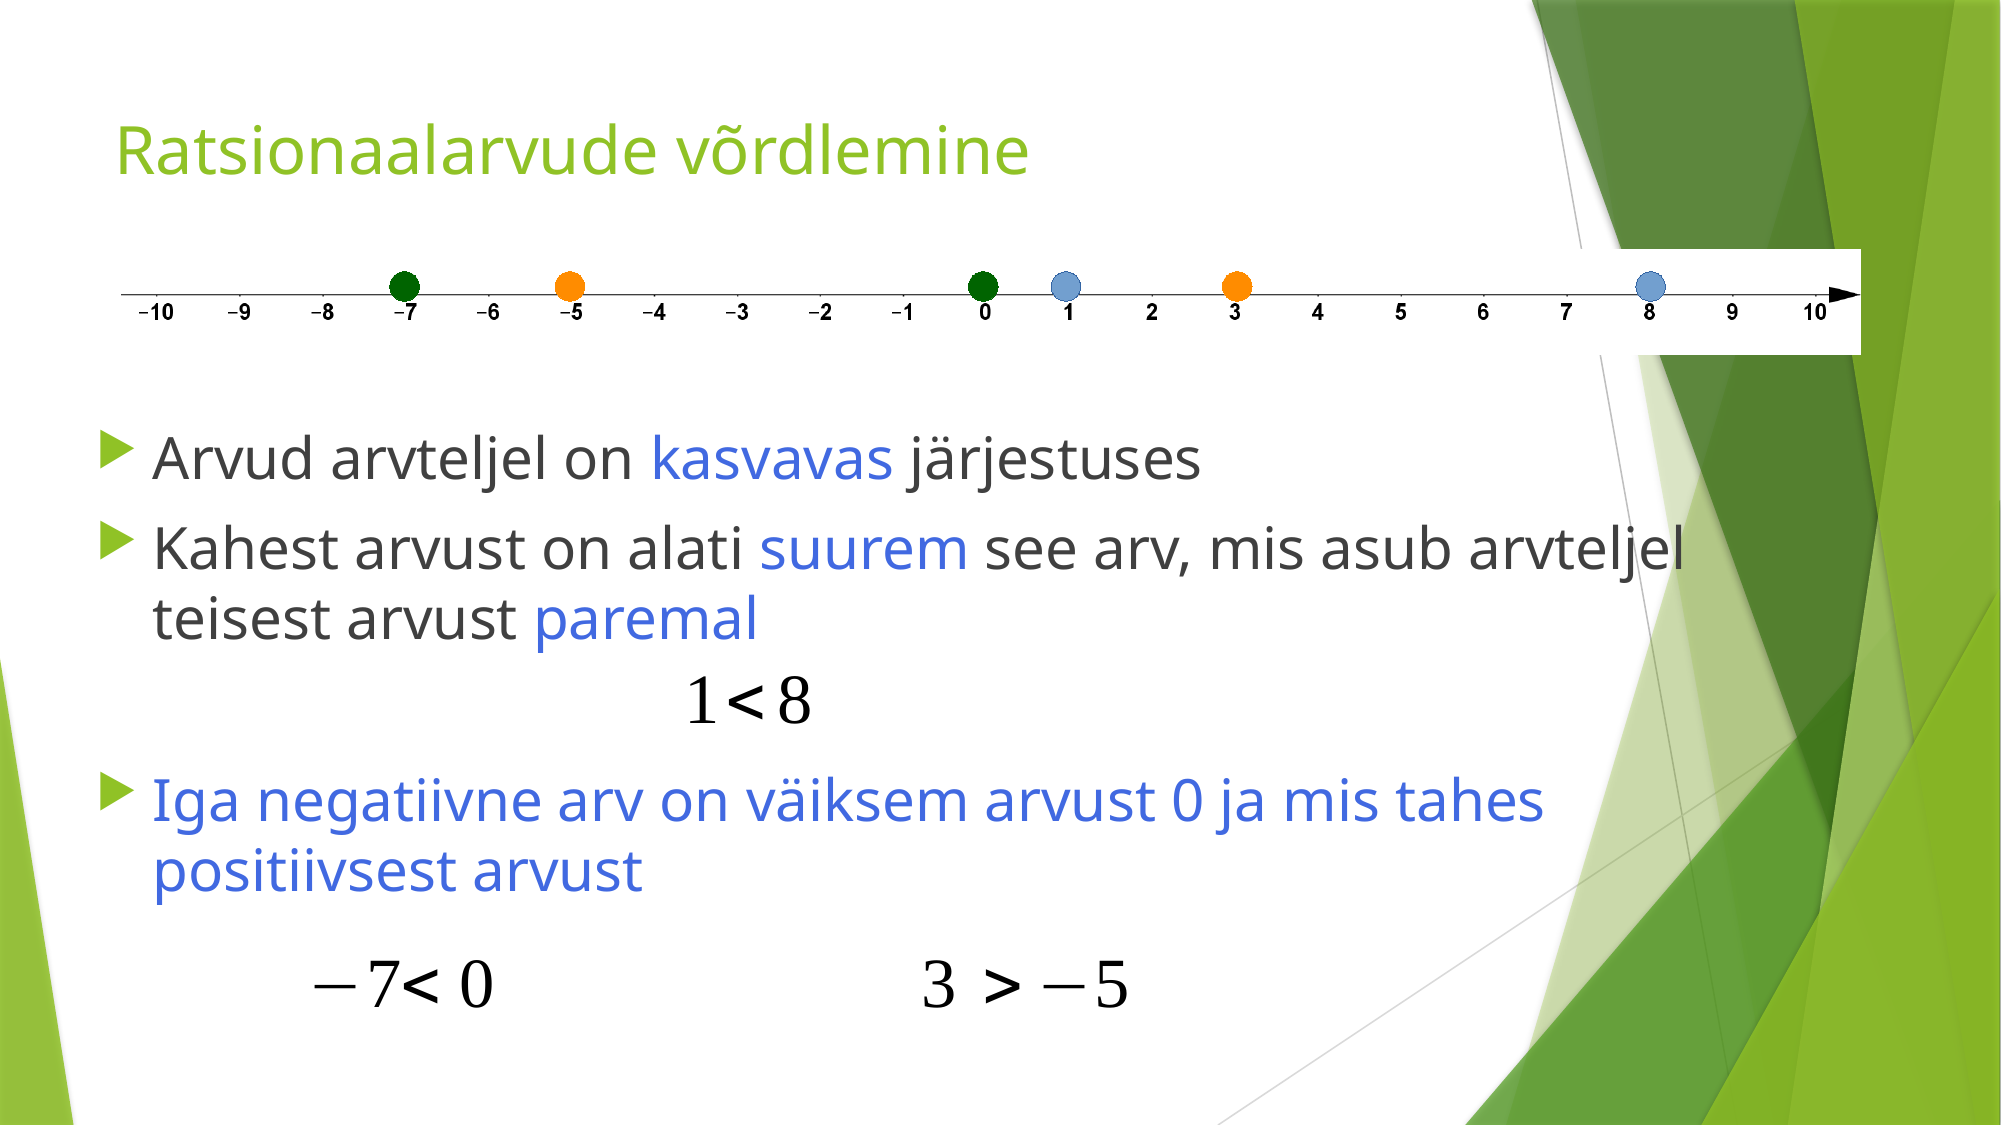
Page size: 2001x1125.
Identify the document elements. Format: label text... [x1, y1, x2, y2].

text_box [389, 271, 420, 302]
text_box [1222, 271, 1253, 302]
text_box [968, 271, 999, 302]
picture [121, 249, 1861, 355]
text_box [1051, 271, 1081, 302]
list Arvud arvteljel on kasvavas järjestuses Kahest arvust on alati suurem see arv, mis asub arvteljel teisest arvust paremal Iga negatiivne arv on väiksem arvust 0 ja mis tahes positiivsest arvust [81, 413, 1713, 1063]
chart [302, 944, 503, 1023]
text_box [555, 271, 585, 302]
chart [915, 944, 1136, 1023]
title Ratsionaalarvude võrdlemine [99, 99, 1613, 237]
chart [679, 660, 820, 739]
text_box [1635, 271, 1666, 302]
